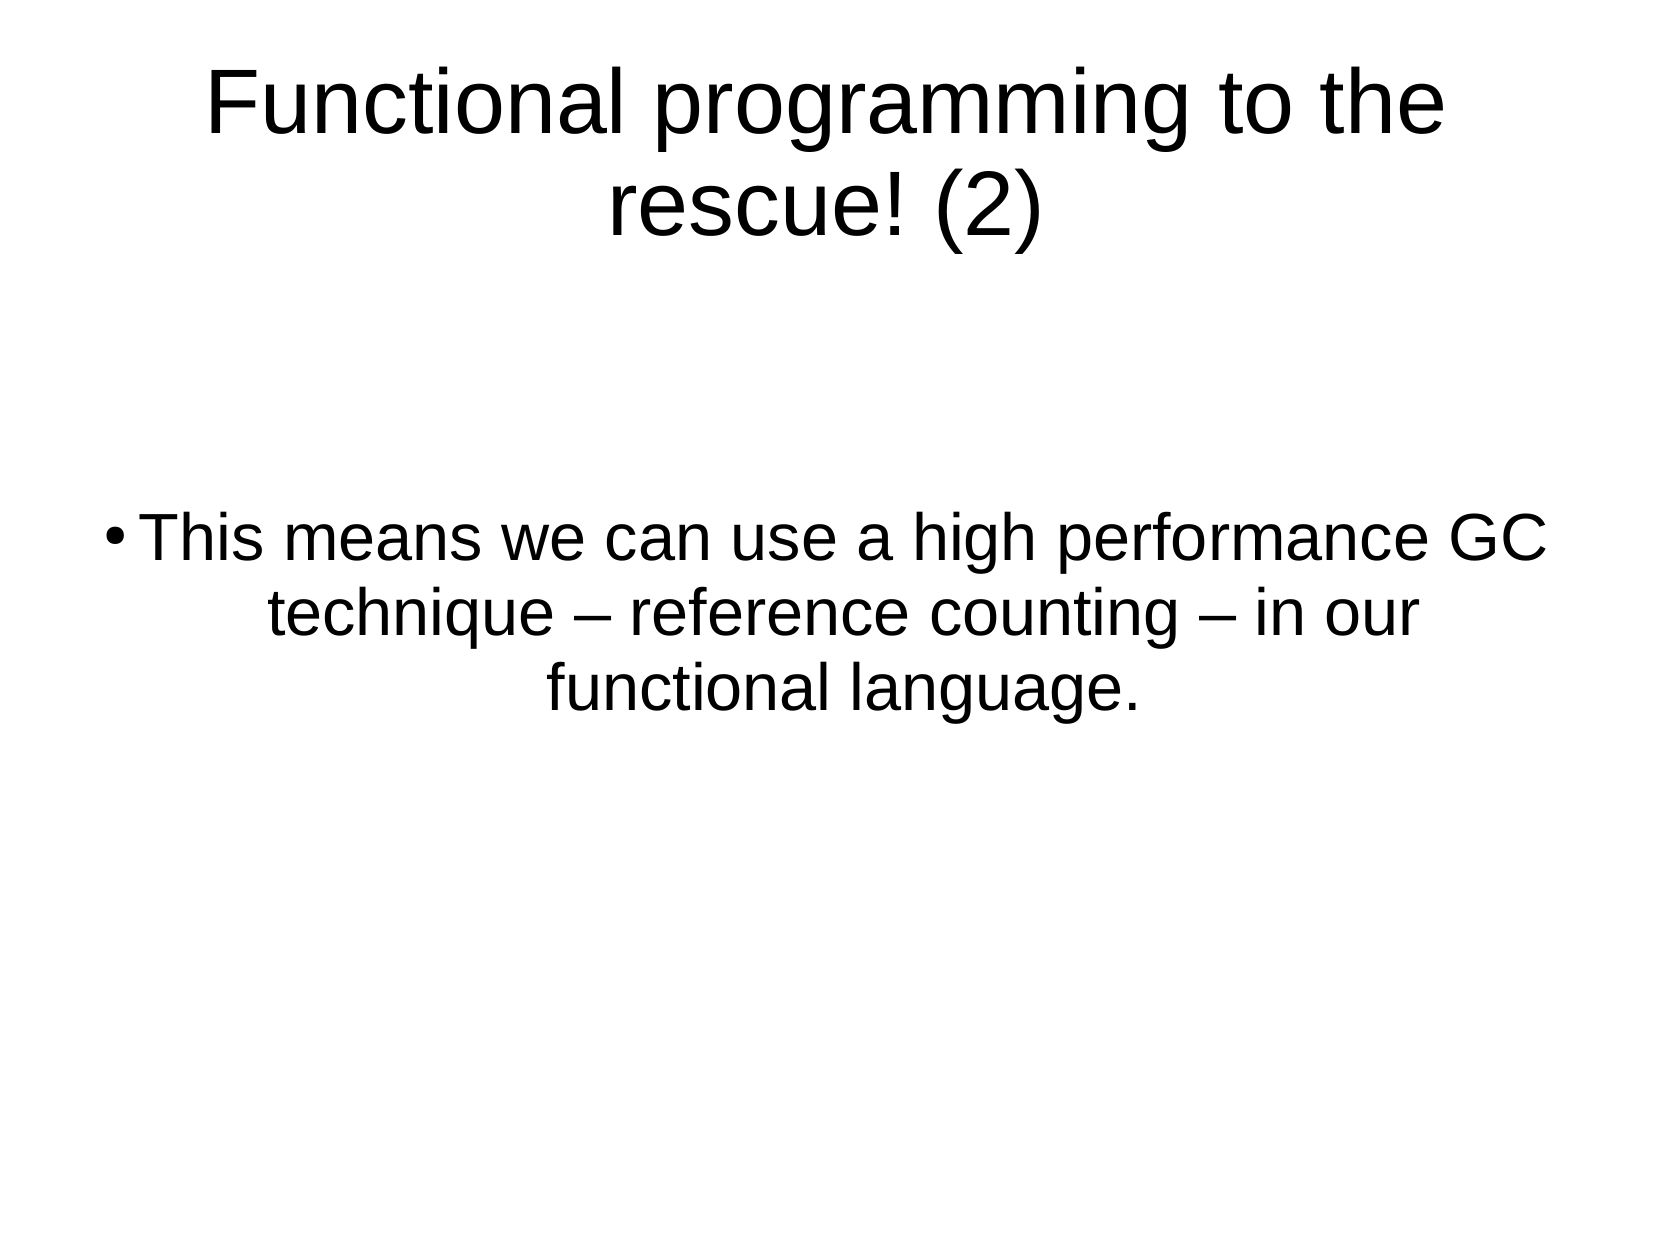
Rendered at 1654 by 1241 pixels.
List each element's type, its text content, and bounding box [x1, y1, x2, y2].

subtitle This means we can use a high performance GC technique – reference counting – in our functional language. [82, 290, 1571, 1010]
title Functional programming to the rescue! (2) [82, 49, 1571, 257]
